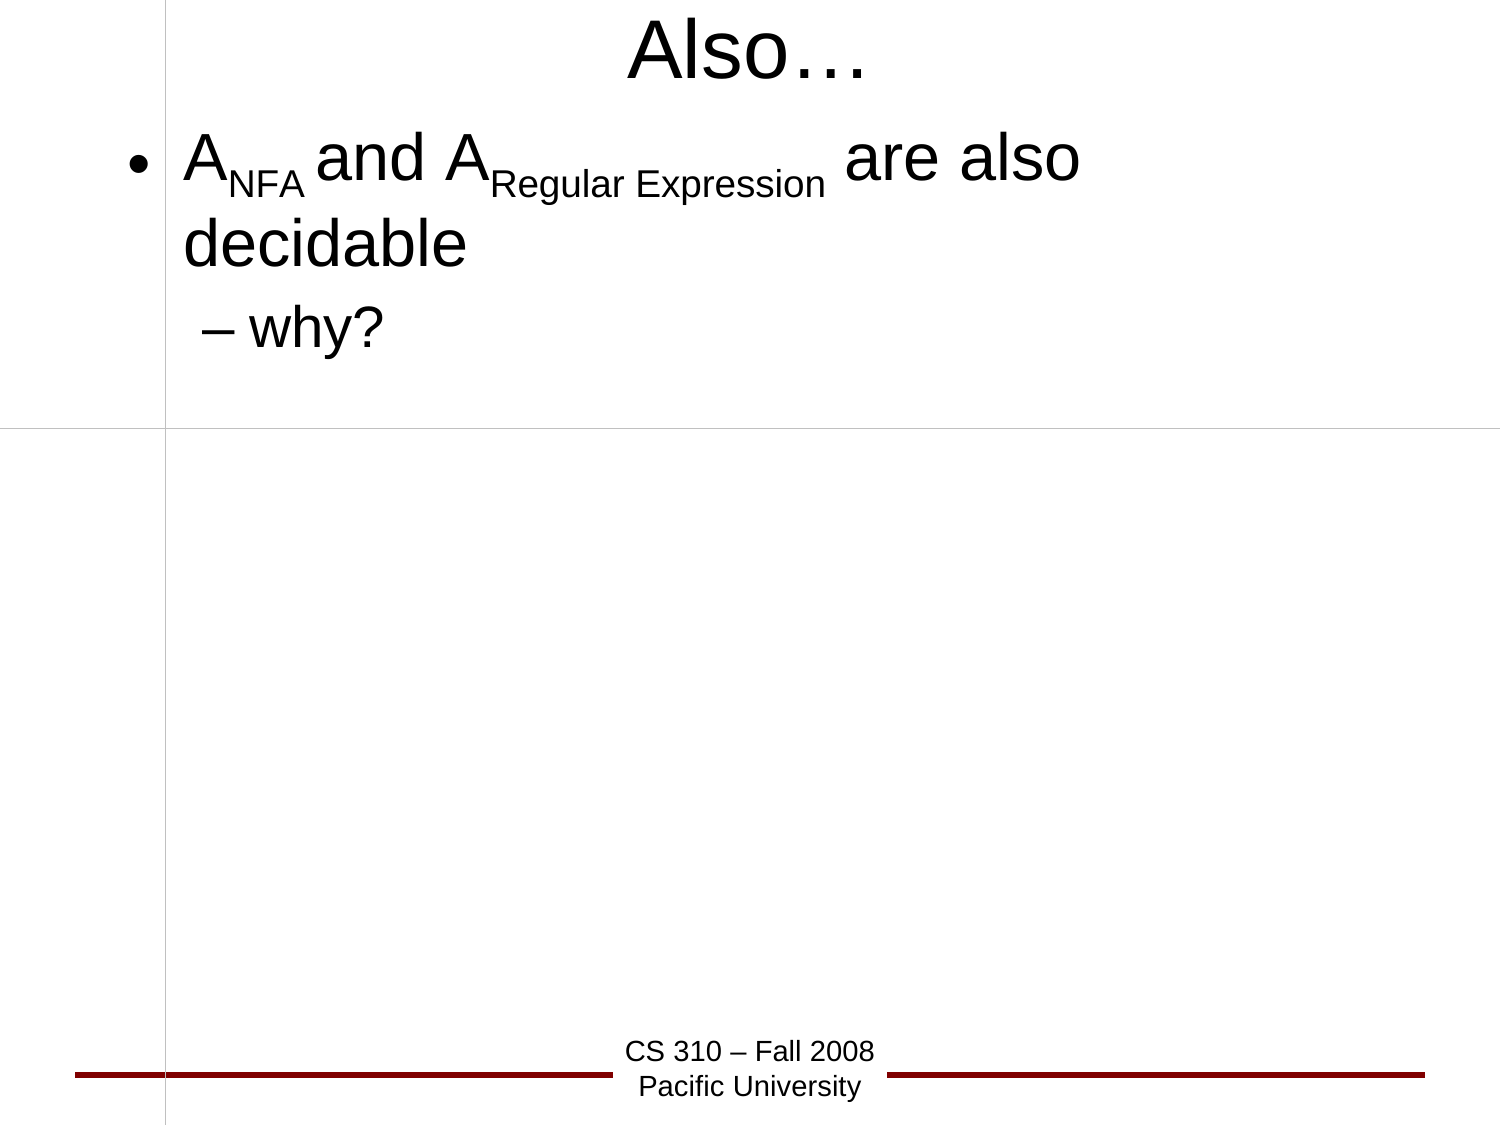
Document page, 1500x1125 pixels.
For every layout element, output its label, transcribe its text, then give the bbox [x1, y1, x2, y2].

title Also… [112, 0, 1388, 105]
list ANFA and ARegular Expression are also decidable why? [112, 112, 1388, 1001]
